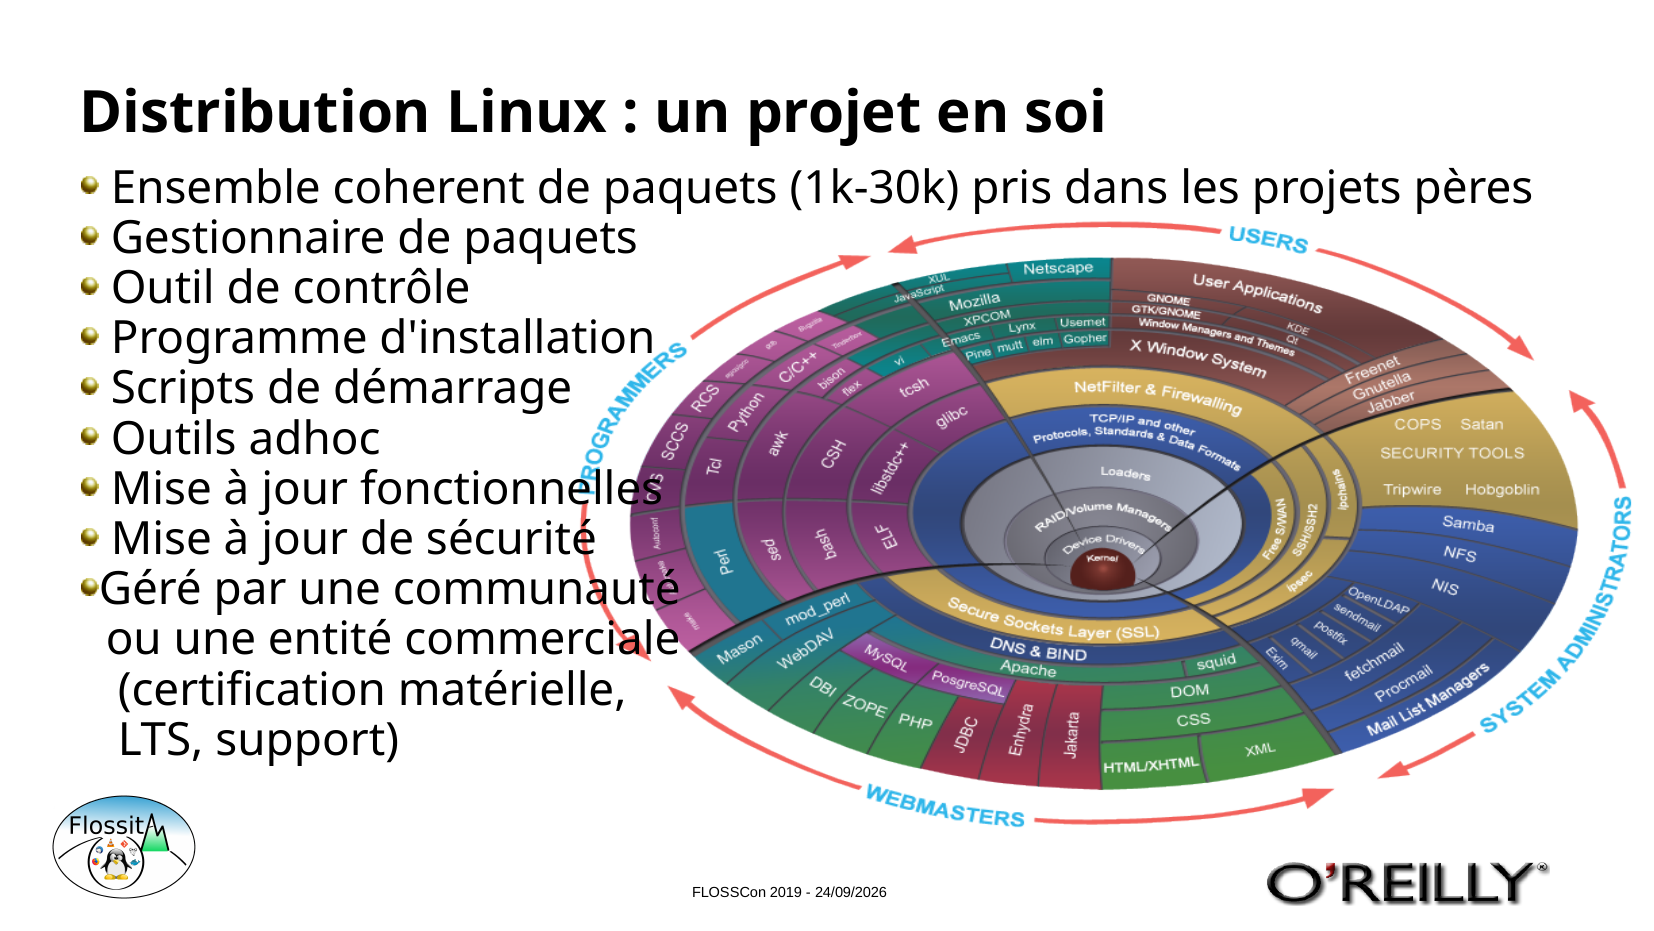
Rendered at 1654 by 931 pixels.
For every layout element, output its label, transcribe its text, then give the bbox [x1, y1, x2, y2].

picture [52, 795, 196, 899]
picture [554, 840, 1645, 906]
text_box Distribution Linux : un projet en soi [64, 62, 1266, 160]
text_box Ensemble coherent de paquets (1k-30k) pris dans les projets pères Gestionnaire de paquets Outil de contrôle Programme d'installation Scripts de démarrage Outils adhoc Mise à jour fonctionnelles Mise à jour de sécurité Géré par une communauté ou une entité commerciale (certification matérielle, LTS, support) [67, 159, 1654, 840]
